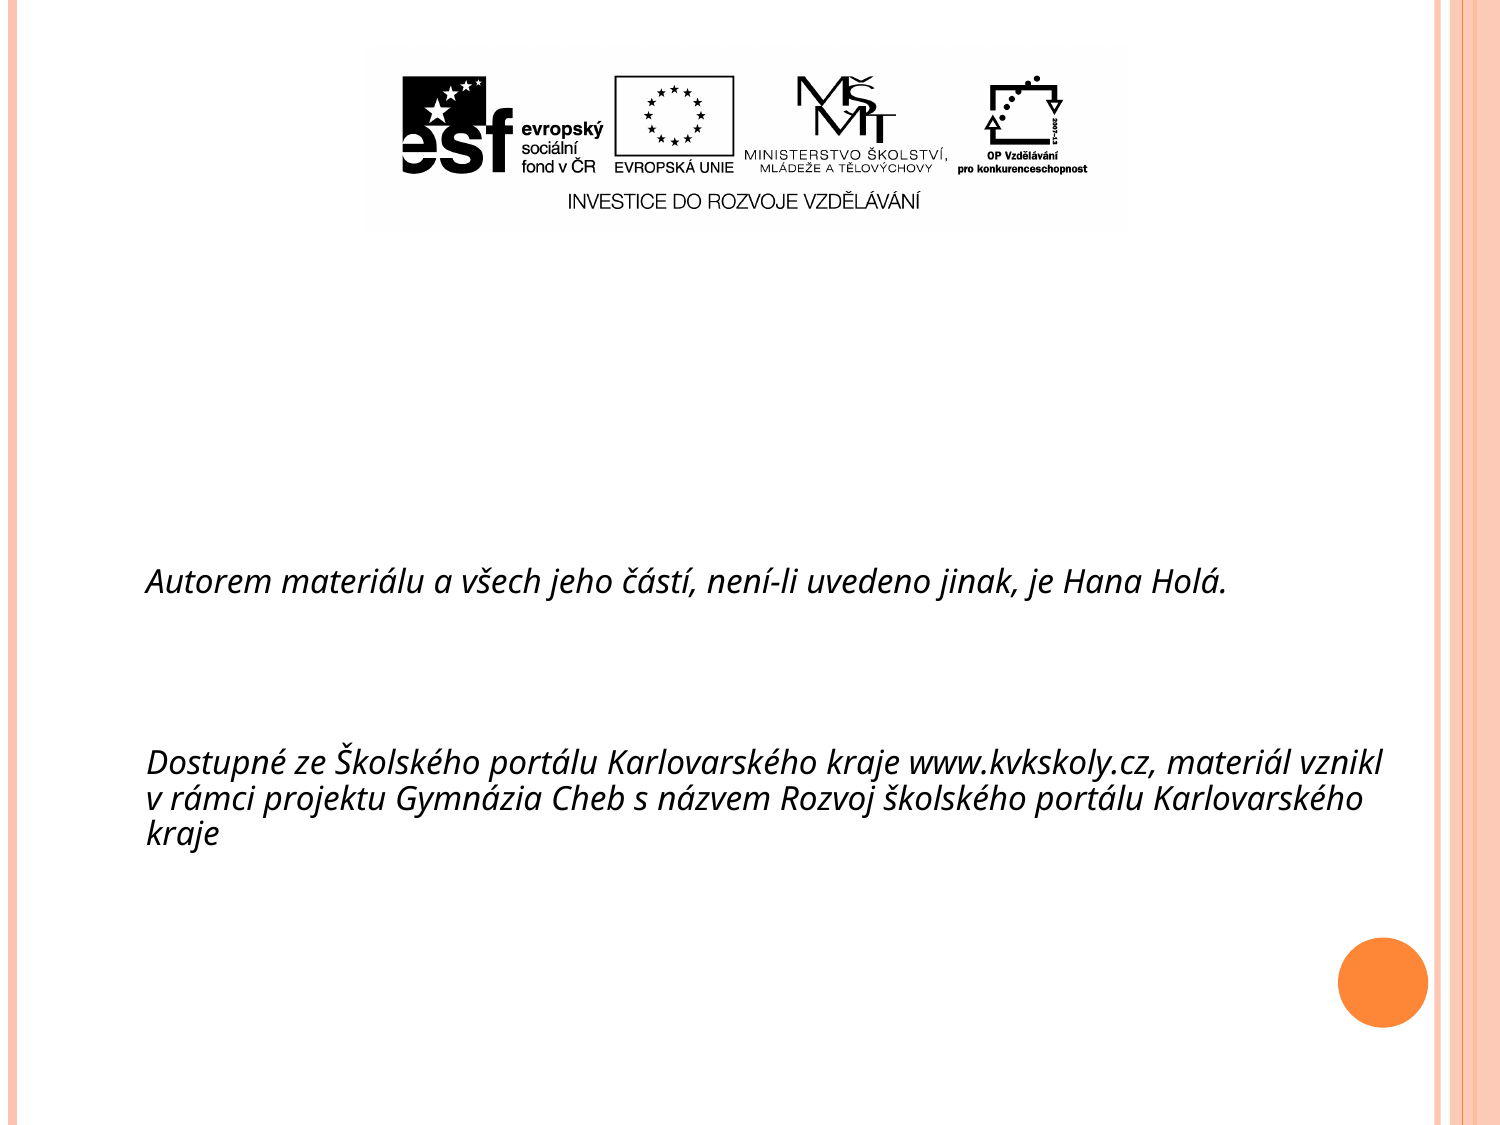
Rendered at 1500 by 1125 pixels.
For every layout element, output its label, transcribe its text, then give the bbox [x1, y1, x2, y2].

picture [366, 45, 1134, 233]
list Autorem materiálu a všech jeho částí, není-li uvedeno jinak, je Hana Holá. Dostupné ze Školského portálu Karlovarského kraje www.kvkskoly.cz, materiál vznikl v rámci projektu Gymnázia Cheb s názvem Rozvoj školského portálu Karlovarského kraje [75, 262, 1426, 1006]
